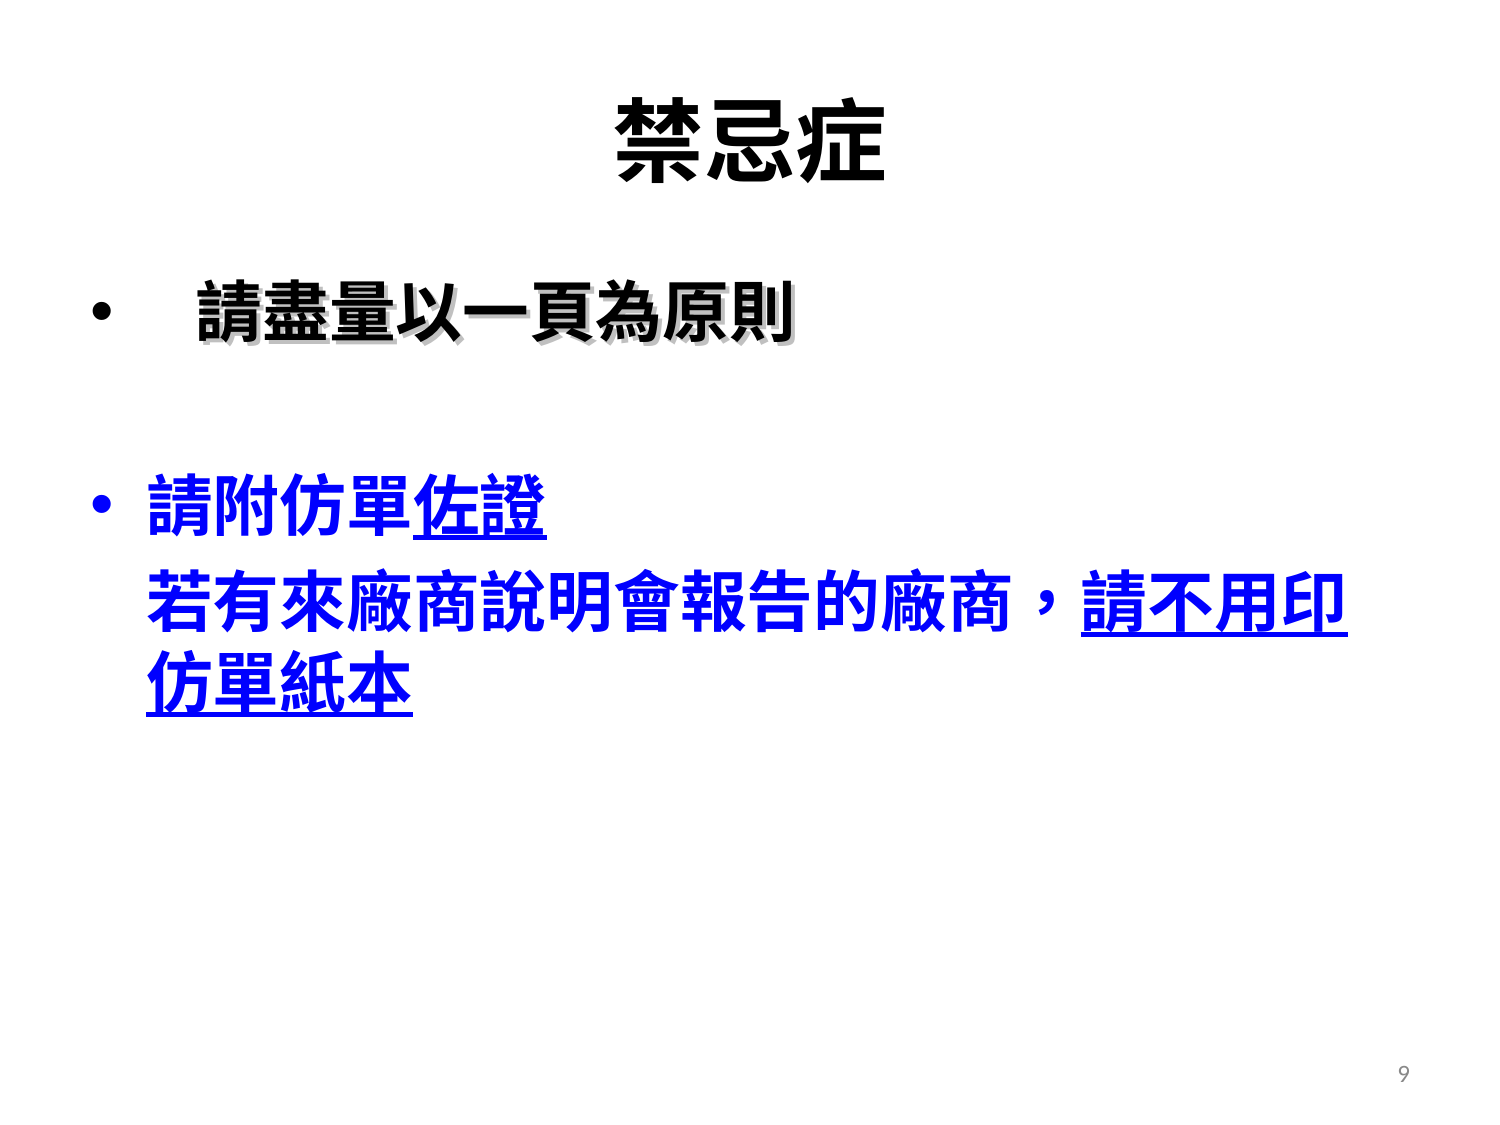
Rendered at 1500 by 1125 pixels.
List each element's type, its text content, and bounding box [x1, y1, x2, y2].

list 請盡量以一頁為原則 請附仿單佐證 若有來廠商說明會報告的廠商，請不用印仿單紙本 [75, 262, 1426, 1005]
title 禁忌症 [75, 45, 1426, 233]
text_box <編號> [1074, 1042, 1426, 1103]
